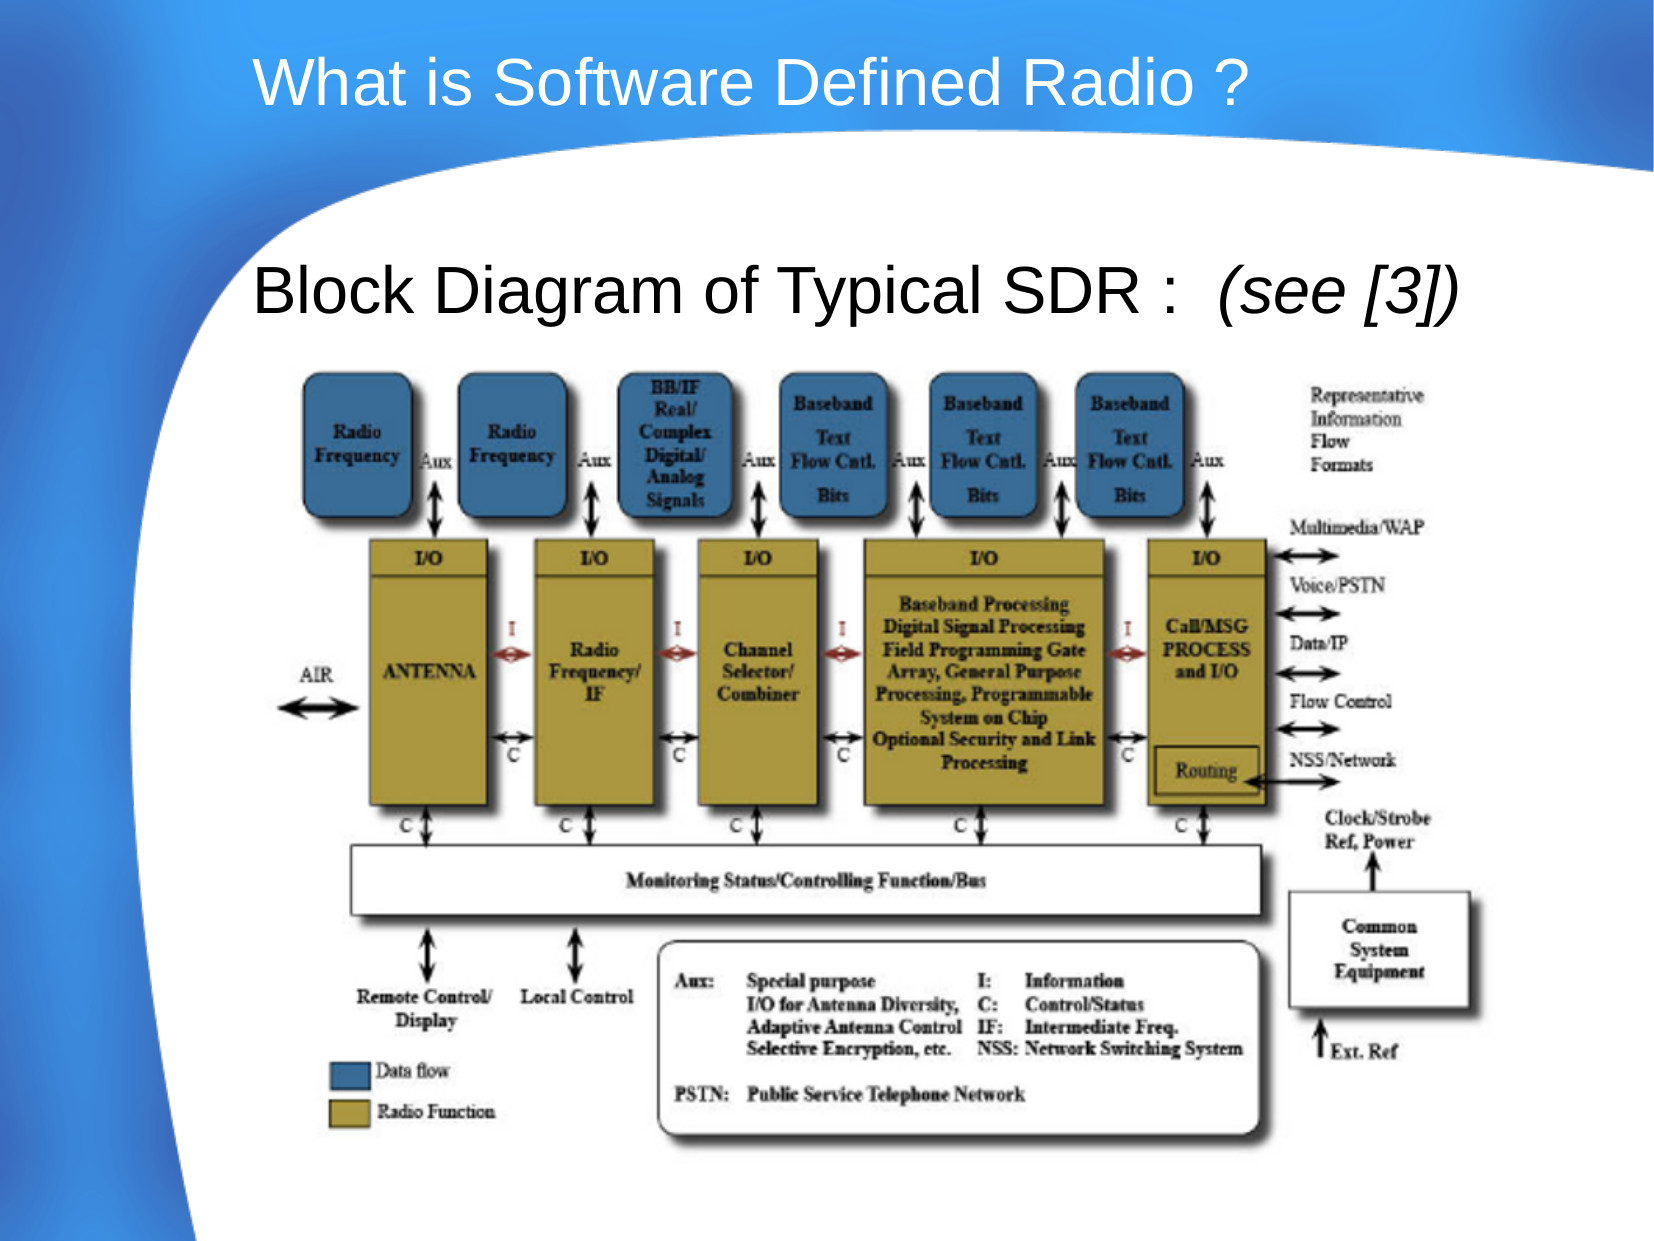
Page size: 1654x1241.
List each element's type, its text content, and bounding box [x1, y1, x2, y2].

list What is Software Defined Radio ? Block Diagram of Typical SDR : (see [3]) [252, 45, 1535, 1171]
picture [0, 0, 1654, 1241]
